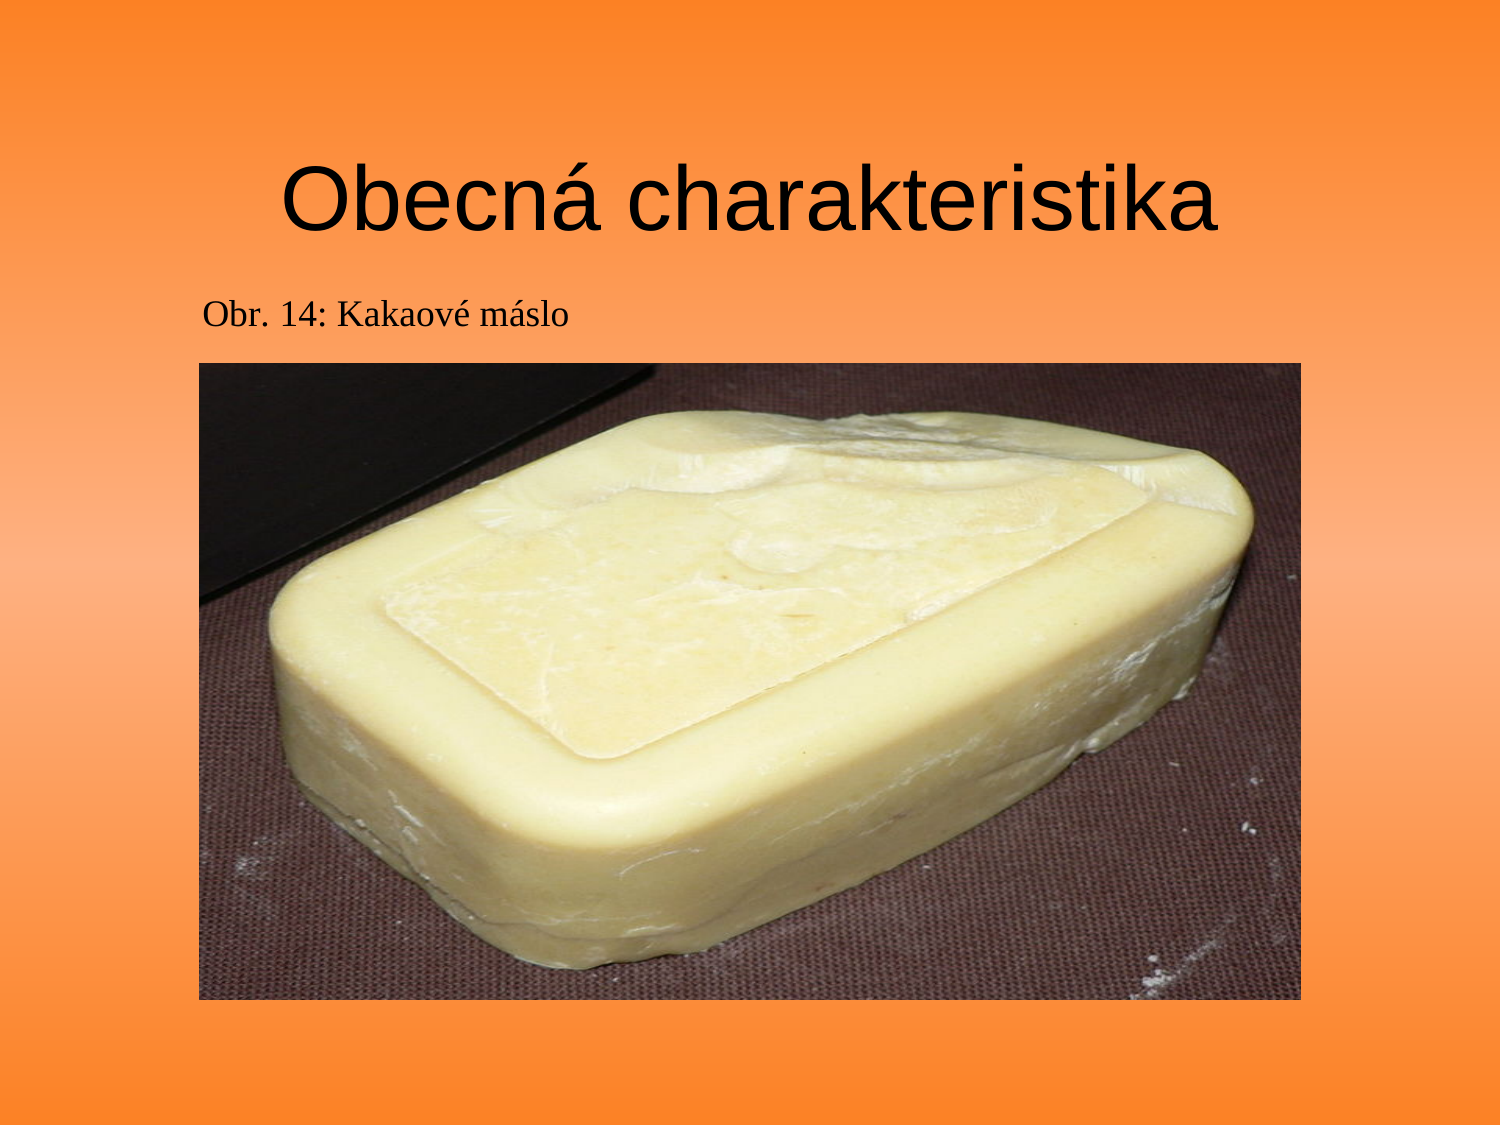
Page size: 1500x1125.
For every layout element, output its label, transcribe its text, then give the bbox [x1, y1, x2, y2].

title Obecná charakteristika [112, 99, 1388, 288]
text_box [199, 363, 1301, 1001]
text_box Obr. 14: Kakaové máslo [187, 281, 833, 342]
